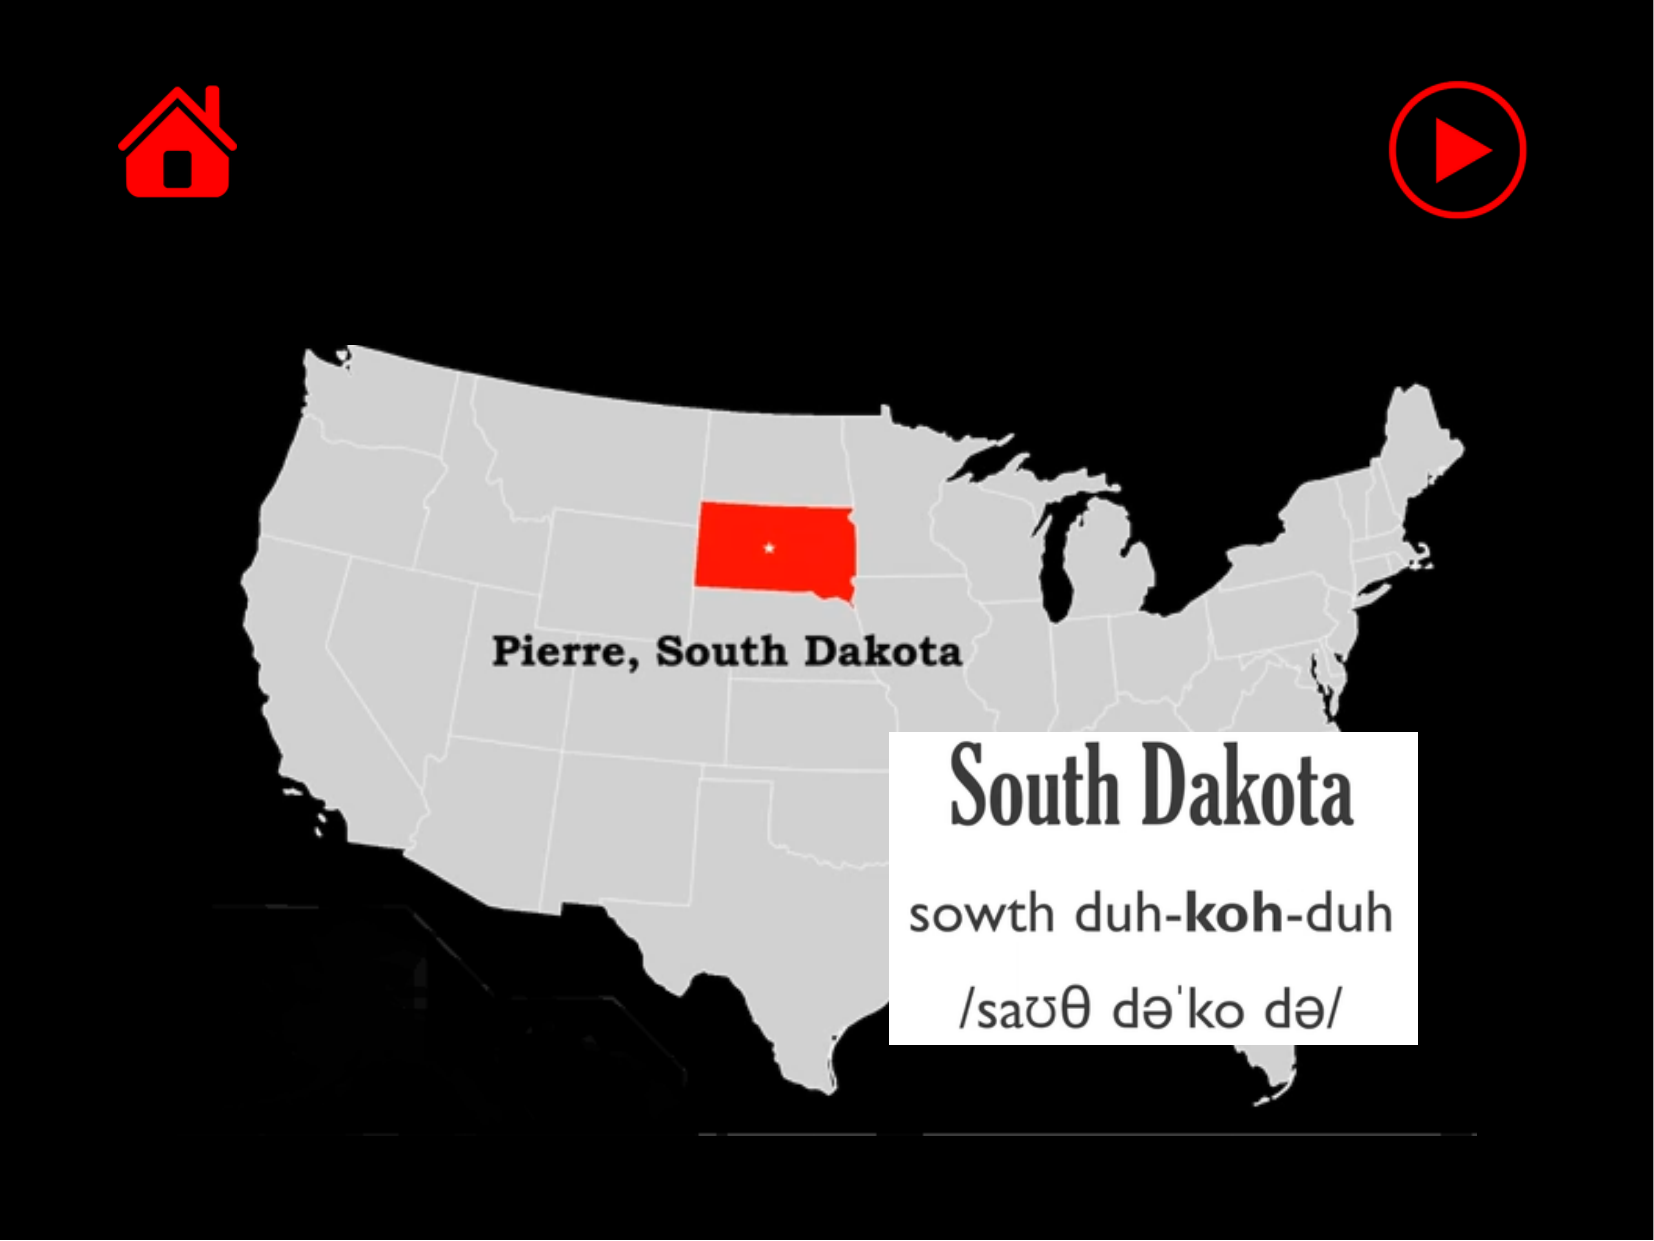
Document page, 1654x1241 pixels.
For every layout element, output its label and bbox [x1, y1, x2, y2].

picture [1381, 70, 1539, 228]
picture [177, 345, 1477, 1136]
picture [118, 82, 237, 201]
